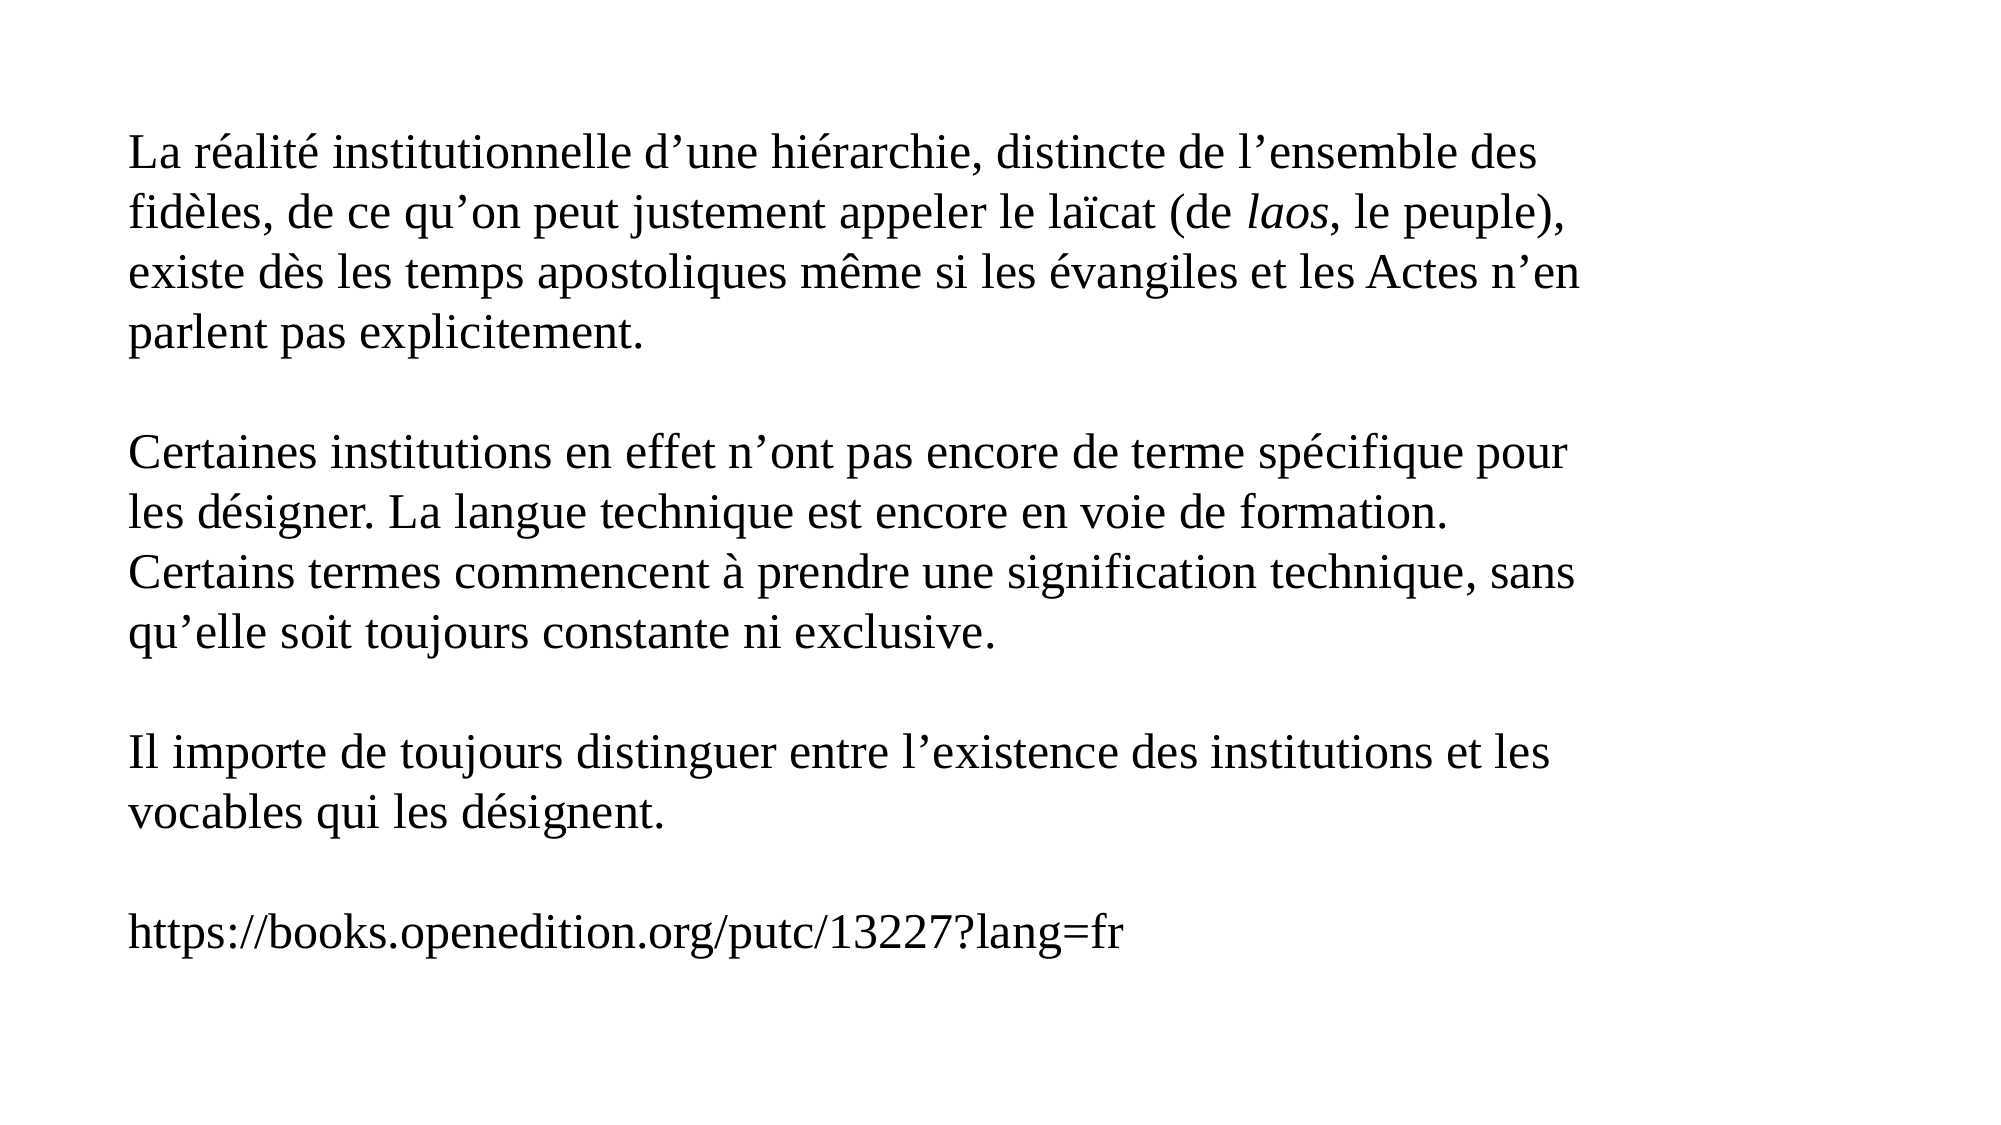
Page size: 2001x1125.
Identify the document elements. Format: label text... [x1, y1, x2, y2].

text_box La réalité institutionnelle d’une hiérarchie, distincte de l’ensemble des fidèles, de ce qu’on peut justement appeler le laïcat (de laos, le peuple), existe dès les temps apostoliques même si les évangiles et les Actes n’en parlent pas explicitement. Certaines institutions en effet n’ont pas encore de terme spécifique pour les désigner. La langue technique est encore en voie de formation. Certains termes commencent à prendre une signification technique, sans qu’elle soit toujours constante ni exclusive. Il importe de toujours distinguer entre l’existence des institutions et les vocables qui les désignent. https://books.openedition.org/putc/13227?lang=fr [113, 110, 1614, 974]
